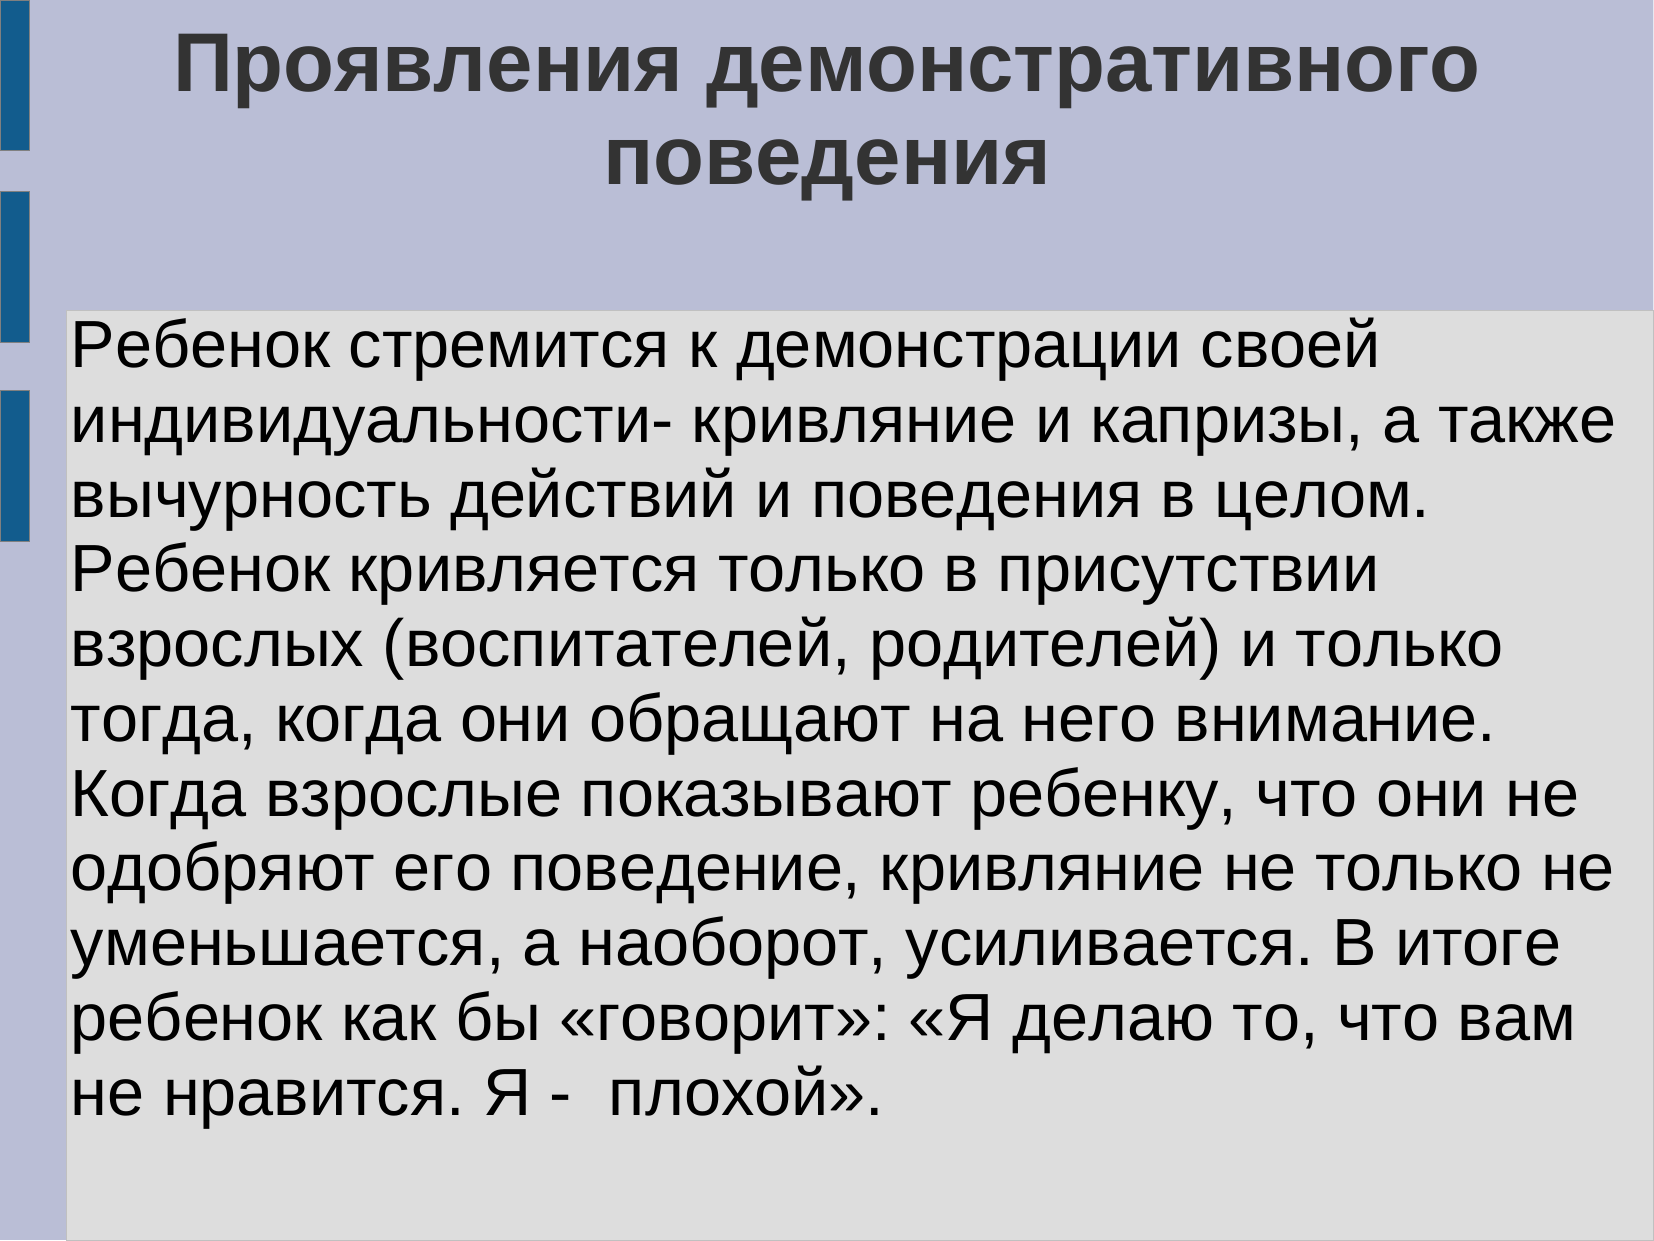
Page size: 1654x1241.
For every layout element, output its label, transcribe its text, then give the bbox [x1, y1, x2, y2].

title Проявления демонстративного поведения [121, 5, 1534, 213]
list Ребенок стремится к демонстрации своей индивидуальности- кривляние и капризы, а также вычурность действий и поведения в целом. Ребенок кривляется только в присутствии взрослых (воспитателей, родителей) и только тогда, когда они обращают на него внимание. Когда взрослые показывают ребенку, что они не одобряют его поведение, кривляние не только не уменьшается, а наоборот, усиливается. В итоге ребенок как бы «говорит»: «Я делаю то, что вам не нравится. Я - плохой». [0, 307, 1654, 1241]
